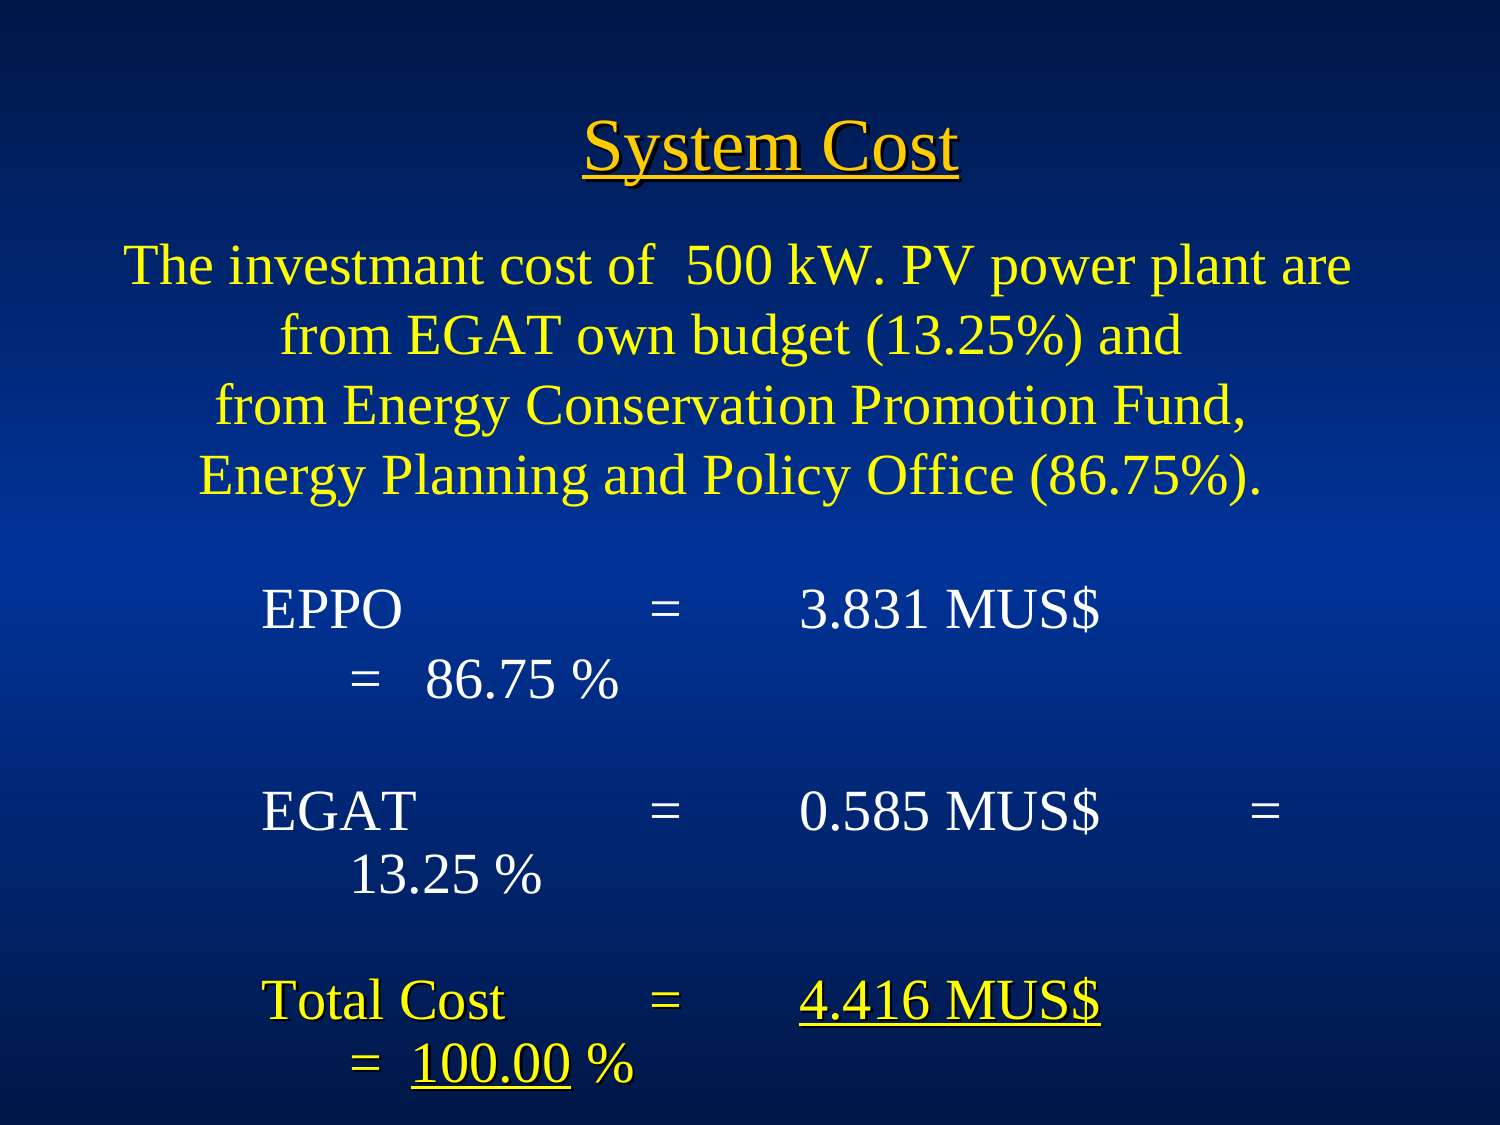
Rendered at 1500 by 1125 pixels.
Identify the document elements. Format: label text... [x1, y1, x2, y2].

text_box EPPO = 3.831 MUS$ = 86.75 % EGAT = 0.585 MUS$ = 13.25 % Total Cost = 4.416 MUS$ = 100.00 % [53, 562, 1430, 1125]
text_box The investmant cost of 500 kW. PV power plant are from EGAT own budget (13.25%) and from Energy Conservation Promotion Fund, Energy Planning and Policy Office (86.75%). [109, 218, 1368, 514]
text_box System Cost [567, 87, 975, 194]
